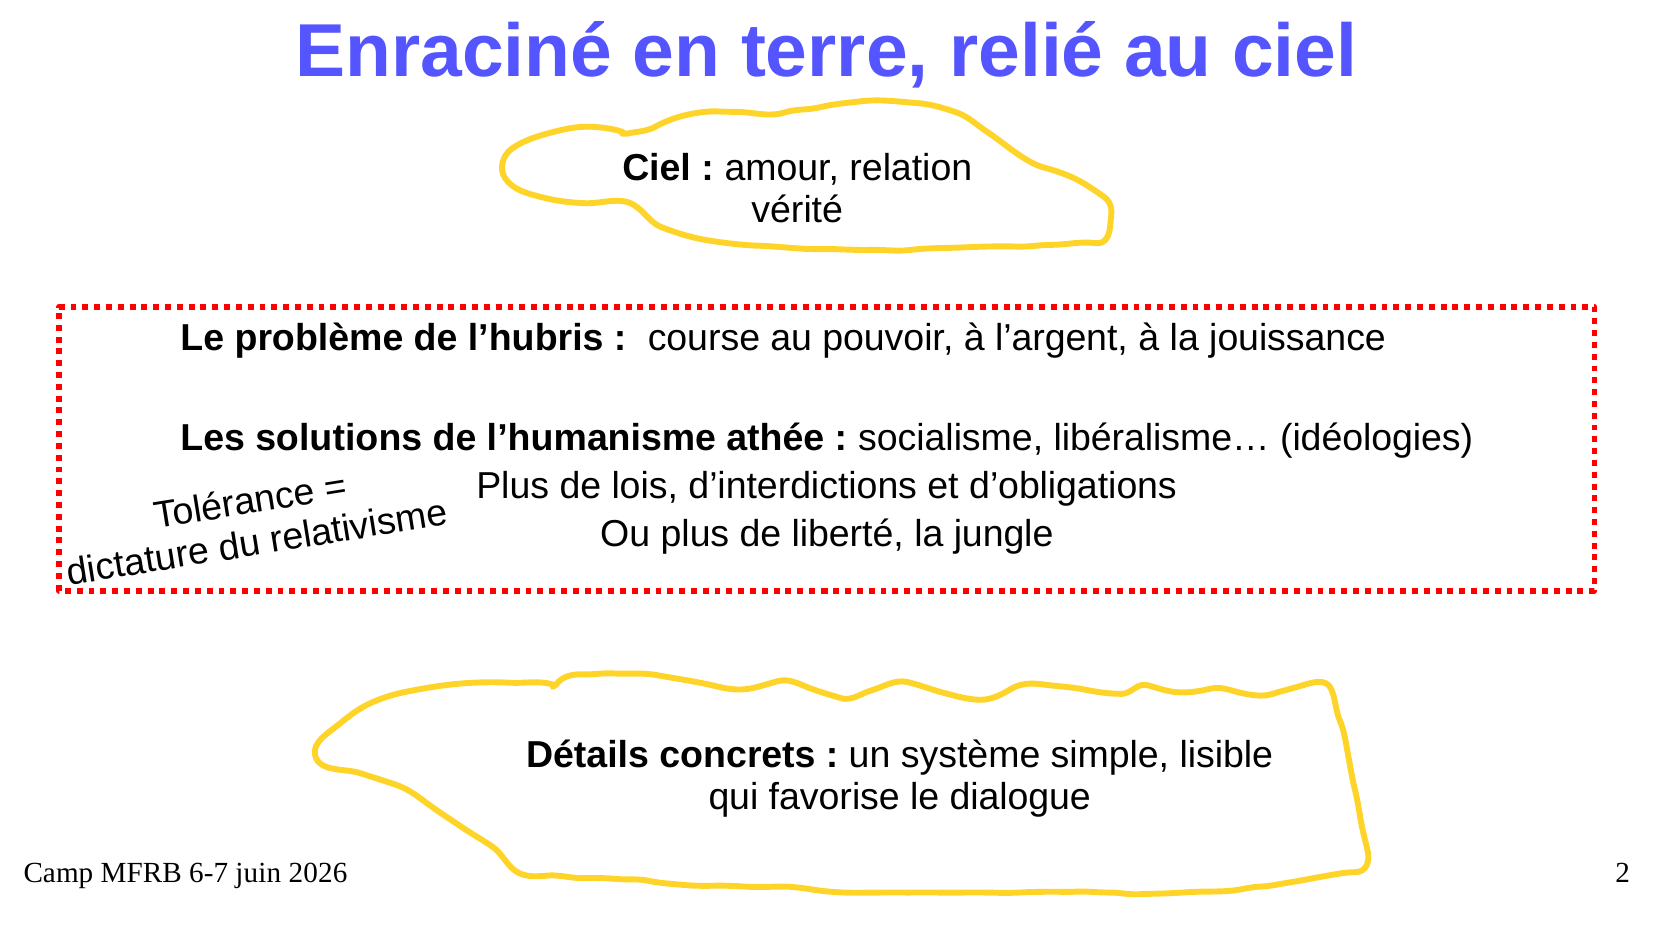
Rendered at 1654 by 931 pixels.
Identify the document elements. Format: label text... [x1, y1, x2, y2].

text_box Détails concrets : un système simple, lisible qui favorise le dialogue [500, 726, 1300, 845]
text_box Ciel : amour, relation vérité [590, 139, 1004, 251]
title Enraciné en terre, relié au ciel [82, 0, 1571, 102]
text_box Tolérance = dictature du relativisme [39, 439, 466, 603]
text_box Le problème de l’hubris : course au pouvoir, à l’argent, à la jouissance Les solutions de l’humanisme athée : socialisme, libéralisme… (idéologies) Plus de lois, d’interdictions et d’obligations Ou plus de liberté, la jungle [59, 306, 1595, 591]
